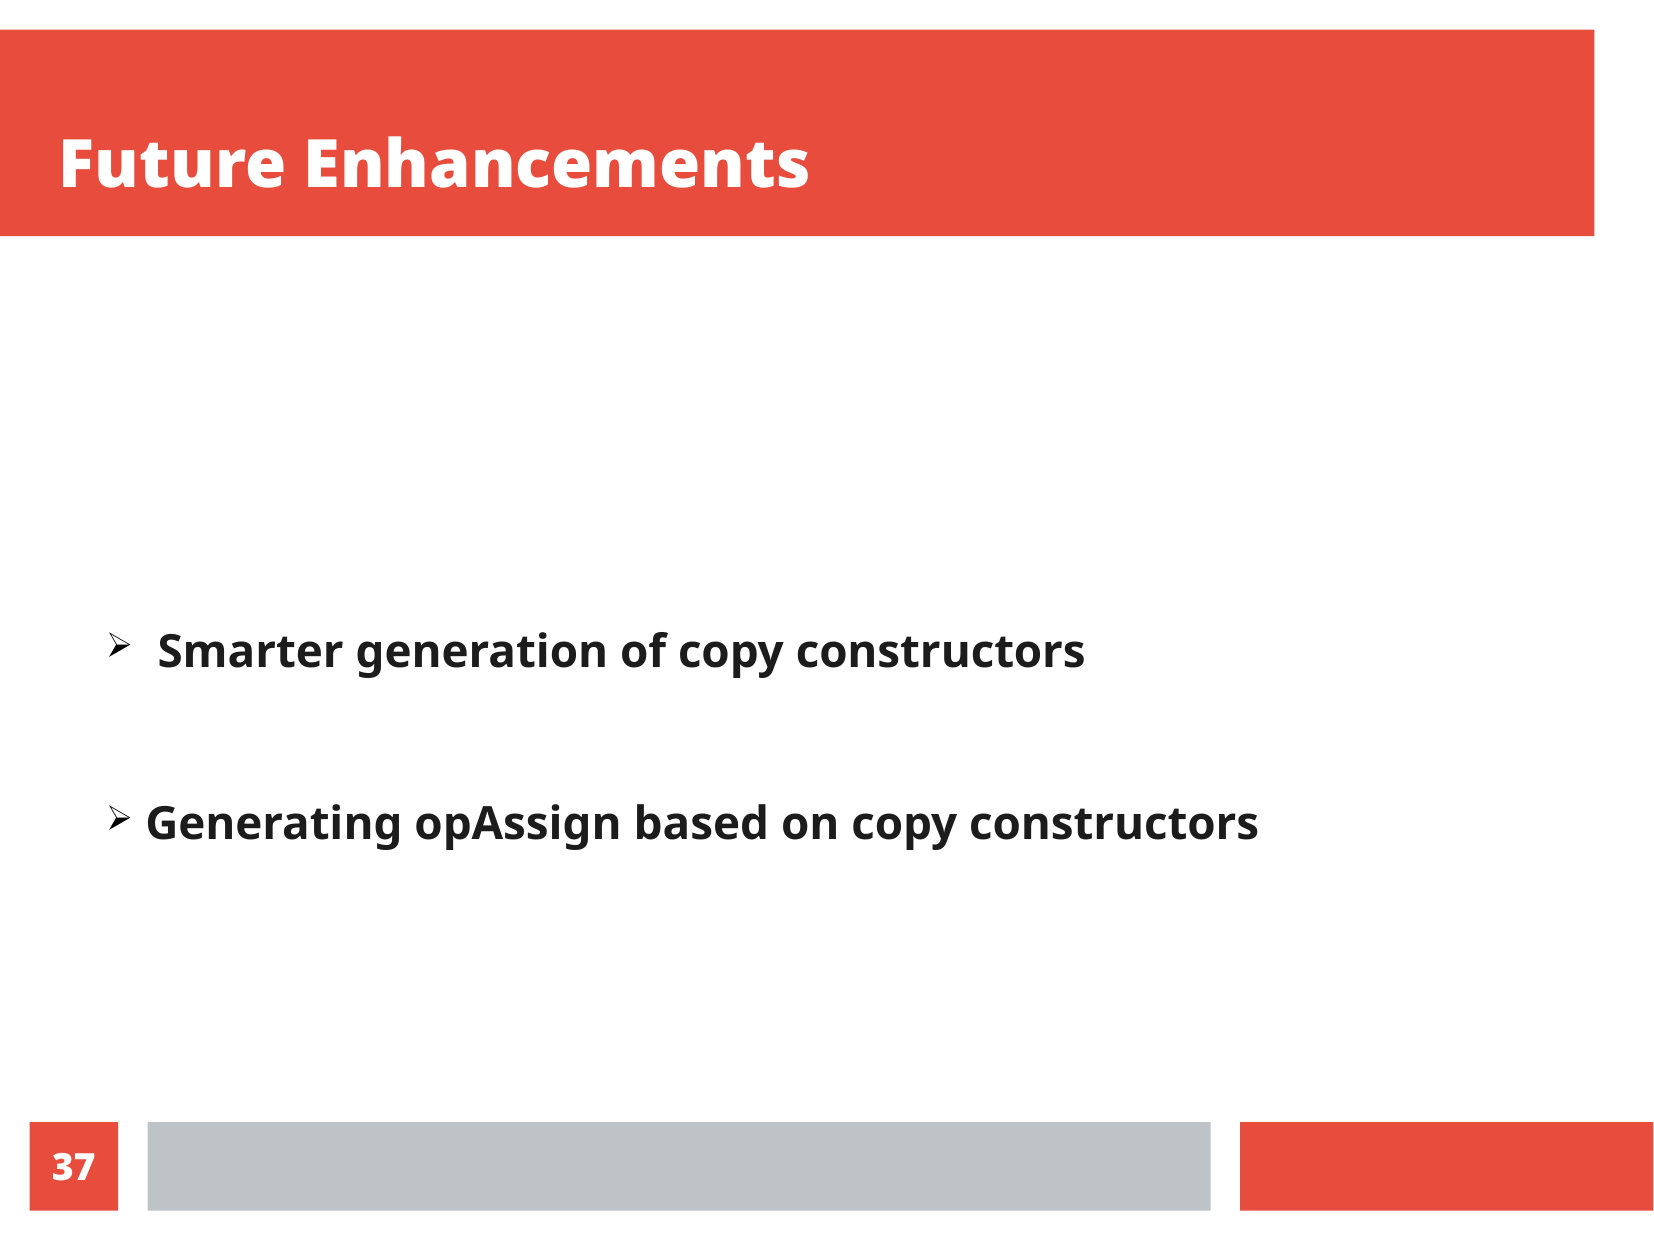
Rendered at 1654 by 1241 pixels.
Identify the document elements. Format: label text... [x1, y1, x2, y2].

title Future Enhancements [59, 59, 1595, 207]
list Smarter generation of copy constructors Generating opAssign based on copy constructors [59, 324, 1565, 1093]
